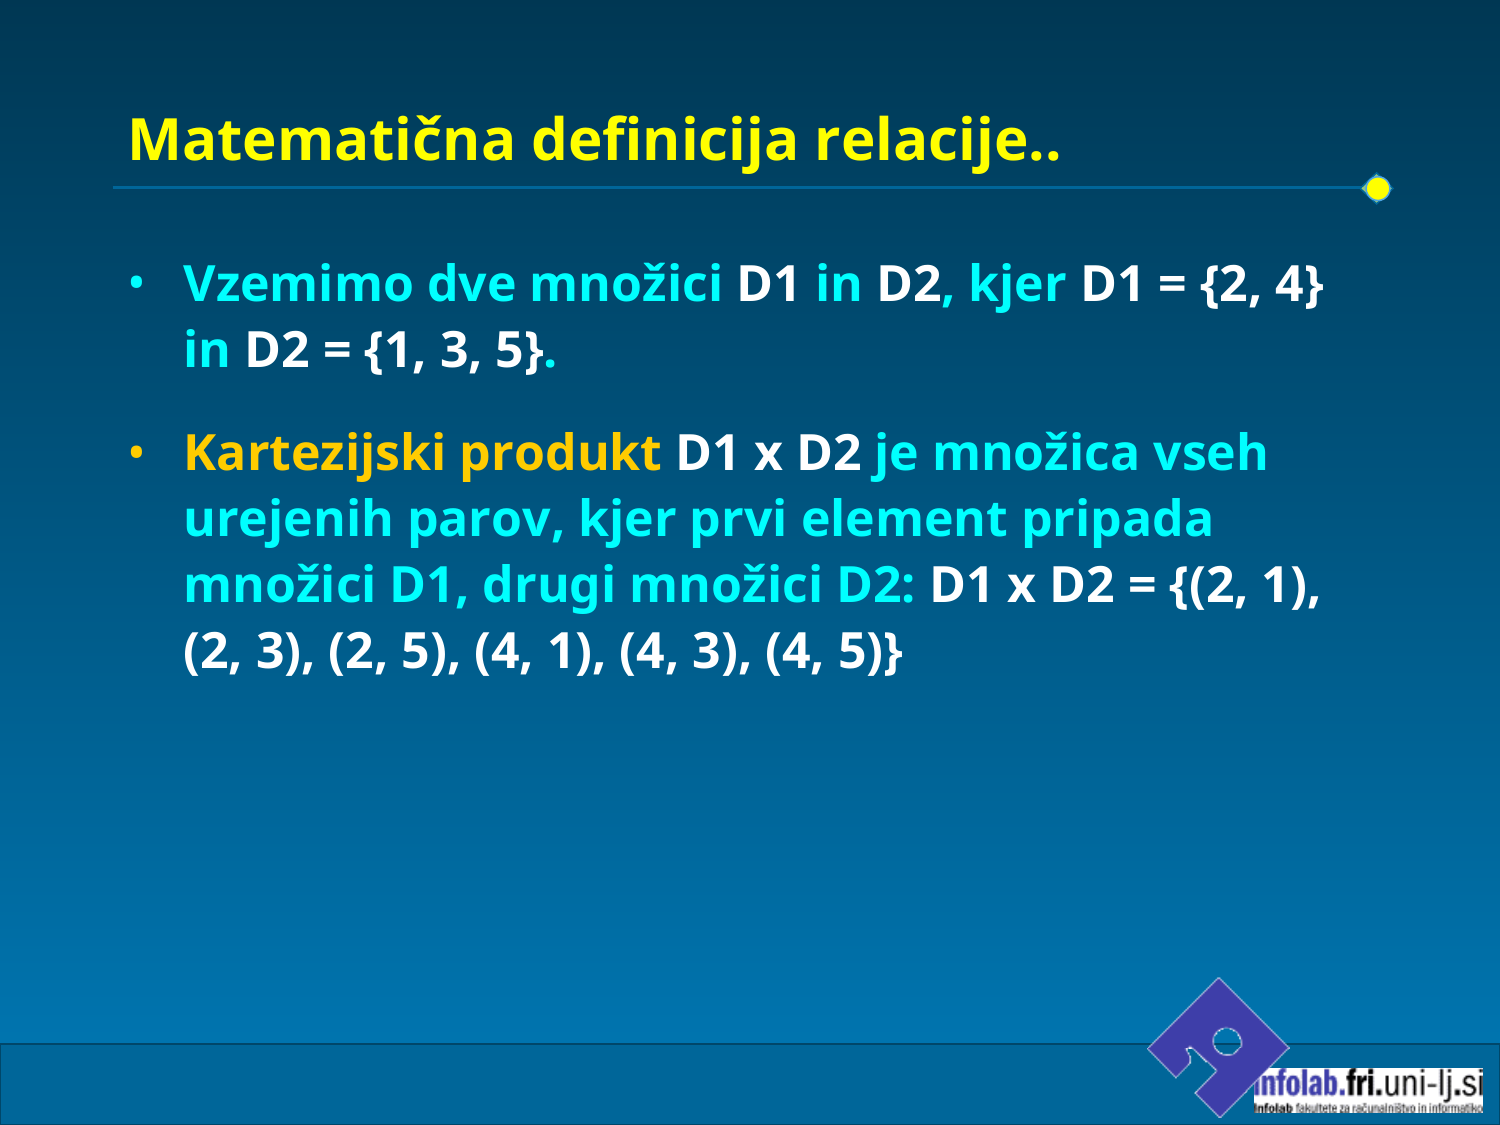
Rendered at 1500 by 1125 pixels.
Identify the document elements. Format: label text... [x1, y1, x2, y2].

picture [1149, 978, 1482, 1117]
list Vzemimo dve množici D1 in D2, kjer D1 = {2, 4} in D2 = {1, 3, 5}. Kartezijski produkt D1 x D2 je množica vseh urejenih parov, kjer prvi element pripada množici D1, drugi množici D2: D1 x D2 = {(2, 1), (2, 3), (2, 5), (4, 1), (4, 3), (4, 5)} [112, 237, 1388, 963]
title Matematična definicija relacije.. [112, 94, 1388, 181]
